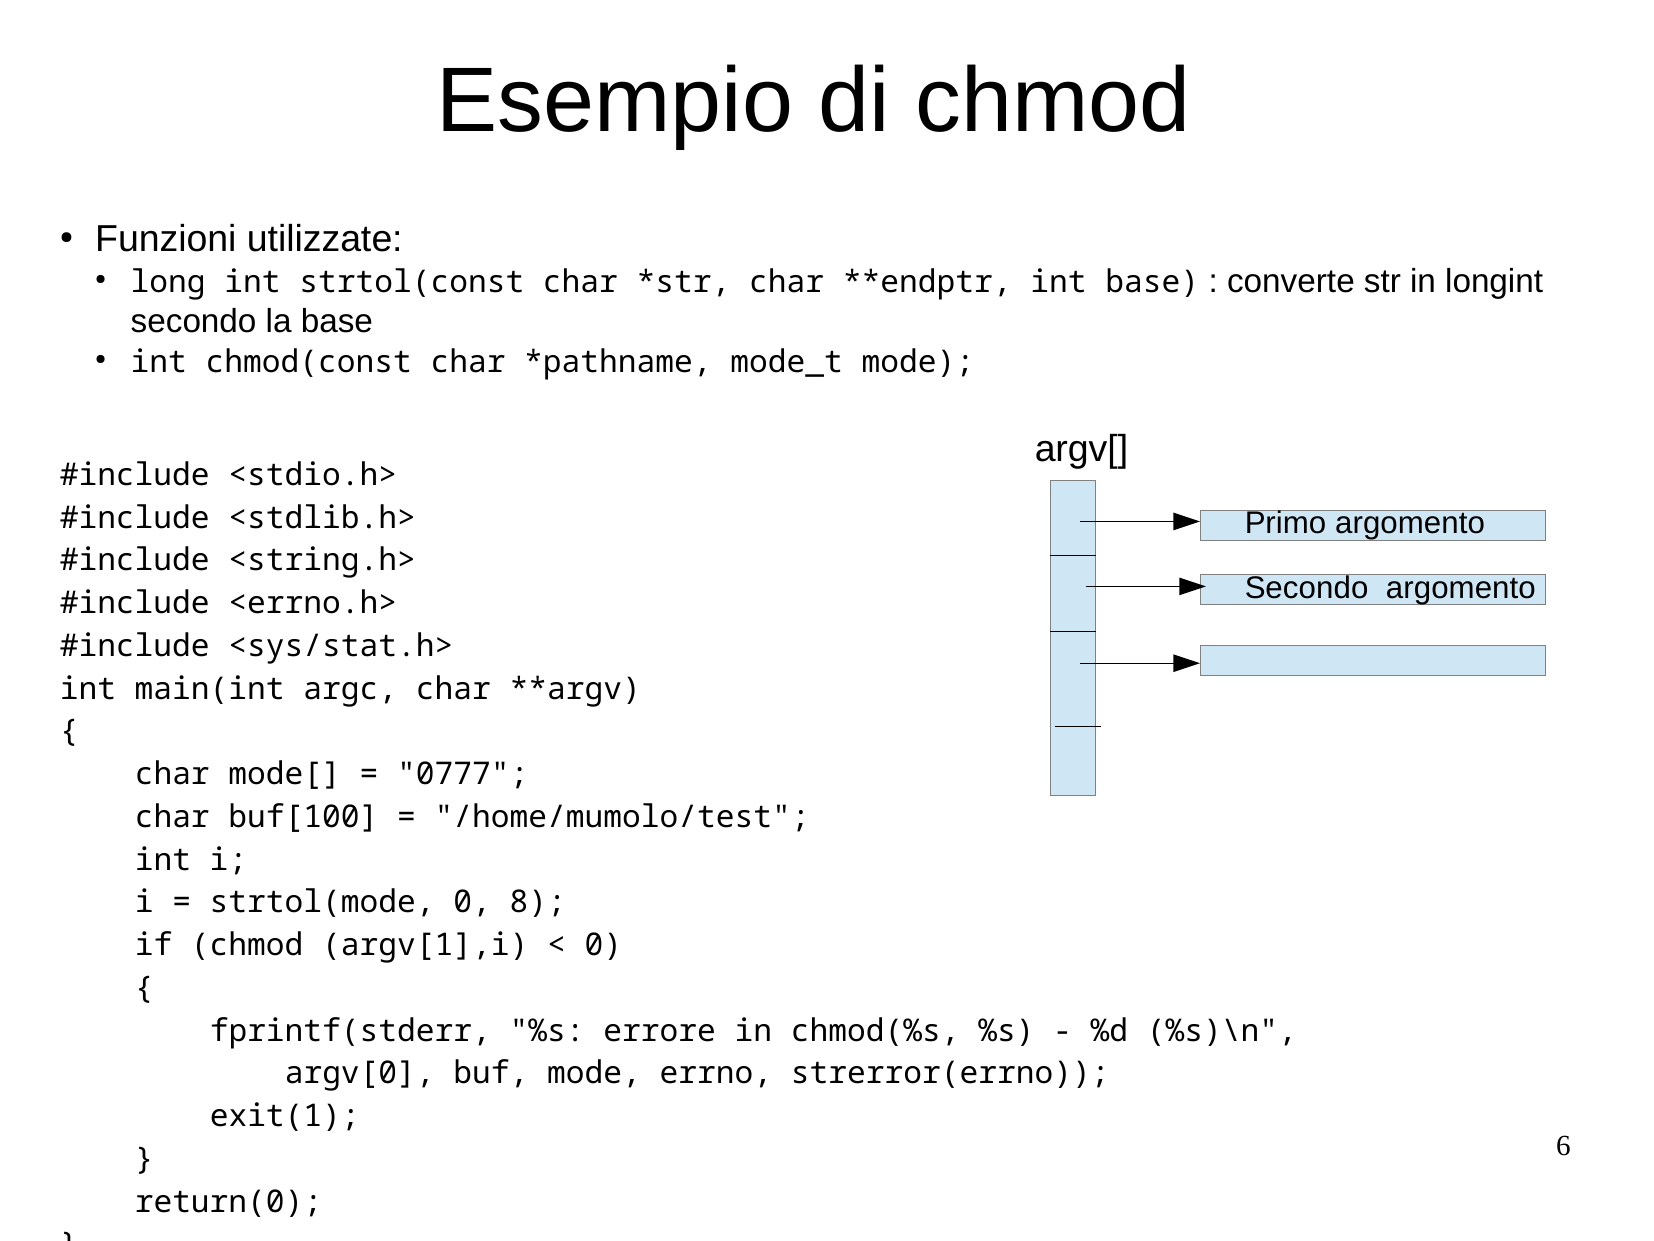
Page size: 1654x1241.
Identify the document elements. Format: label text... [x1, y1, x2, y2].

text_box argv[] [1020, 420, 1261, 477]
text_box #include <stdio.h> #include <stdlib.h> #include <string.h> #include <errno.h> #include <sys/stat.h> int main(int argc, char **argv) { char mode[] = "0777"; char buf[100] = "/home/mumolo/test"; int i; i = strtol(mode, 0, 8); if (chmod (argv[1],i) < 0) { fprintf(stderr, "%s: errore in chmod(%s, %s) - %d (%s)\n", argv[0], buf, mode, errno, strerror(errno)); exit(1); } return(0); } [45, 444, 1576, 1180]
text_box Funzioni utilizzate: long int strtol(const char *str, char **endptr, int base) : converte str in longint secondo la base int chmod(const char *pathname, mode_t mode); [45, 210, 1606, 381]
text_box [1200, 510, 1230, 541]
text_box [1200, 574, 1230, 605]
text_box [1050, 632, 1096, 796]
text_box Secondo argomento [1230, 563, 1576, 614]
text_box [1200, 645, 1546, 676]
text_box [1050, 480, 1096, 555]
title Esempio di chmod [82, 0, 1571, 204]
text_box [1050, 556, 1096, 631]
text_box Primo argomento [1230, 498, 1546, 549]
